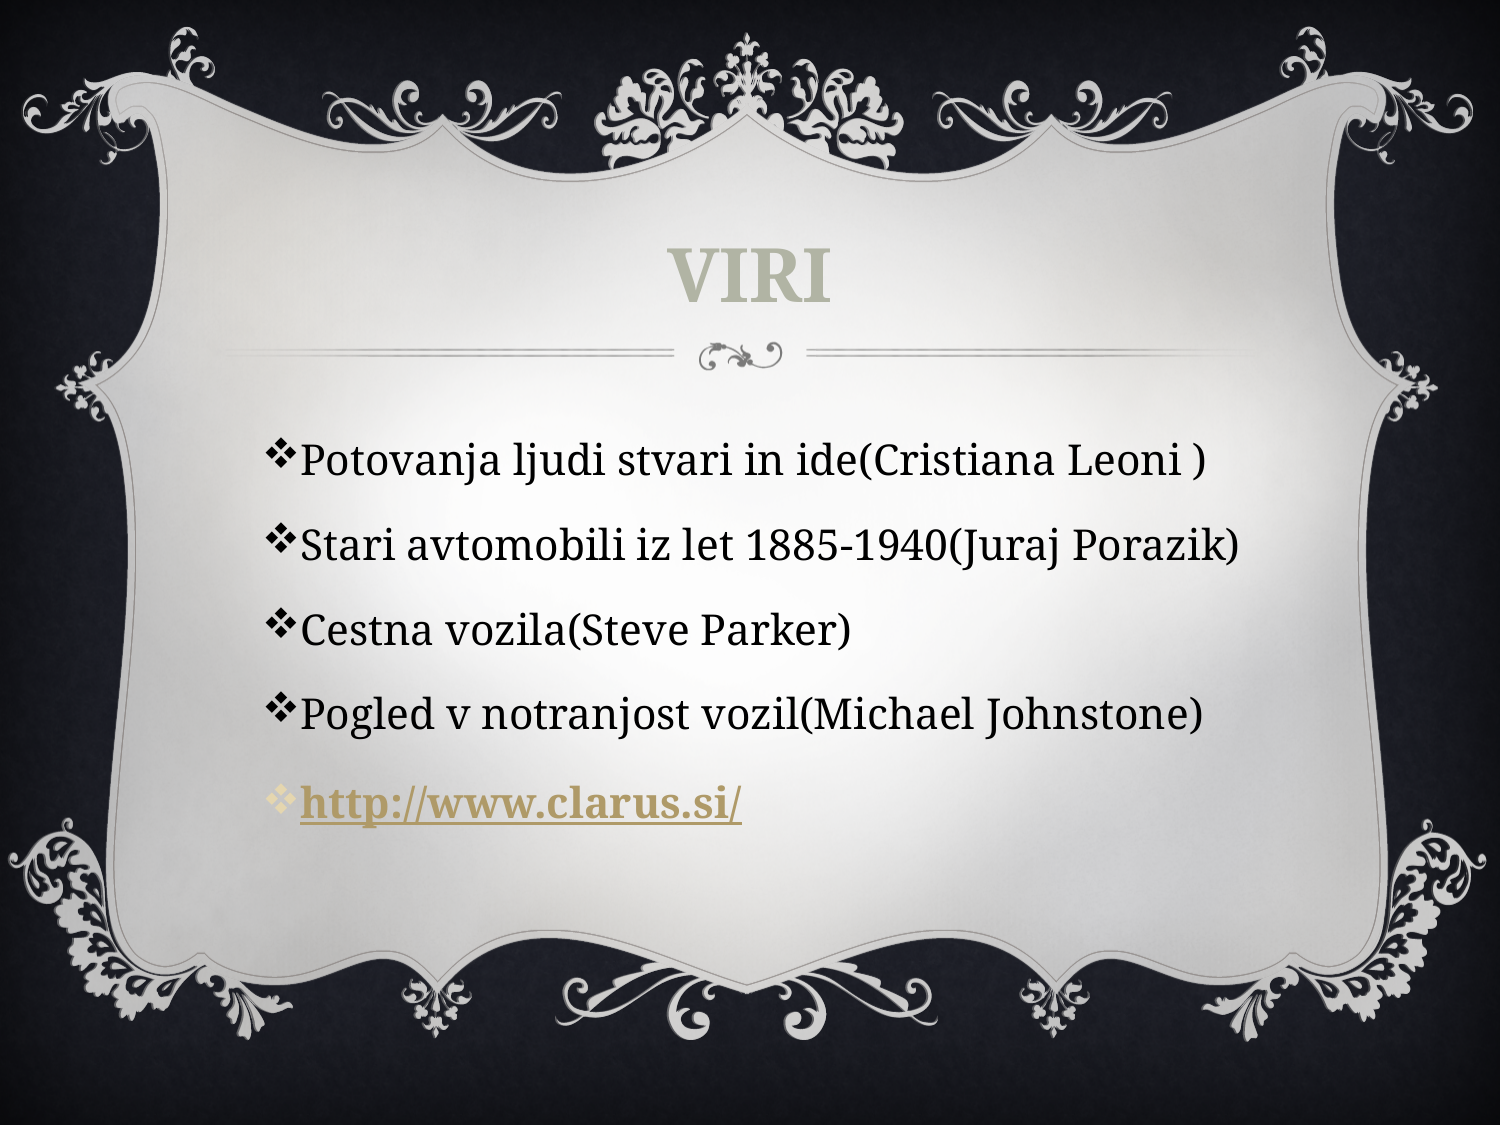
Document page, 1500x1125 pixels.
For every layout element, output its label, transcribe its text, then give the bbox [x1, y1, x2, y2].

list Potovanja ljudi stvari in ide(Cristiana Leoni ) Stari avtomobili iz let 1885-1940(Juraj Porazik) Cestna vozila(Steve Parker) Pogled v notranjost vozil(Michael Johnstone) http://www.clarus.si/ [225, 399, 1275, 900]
title VIRI [225, 212, 1275, 325]
picture [0, 0, 1500, 1125]
